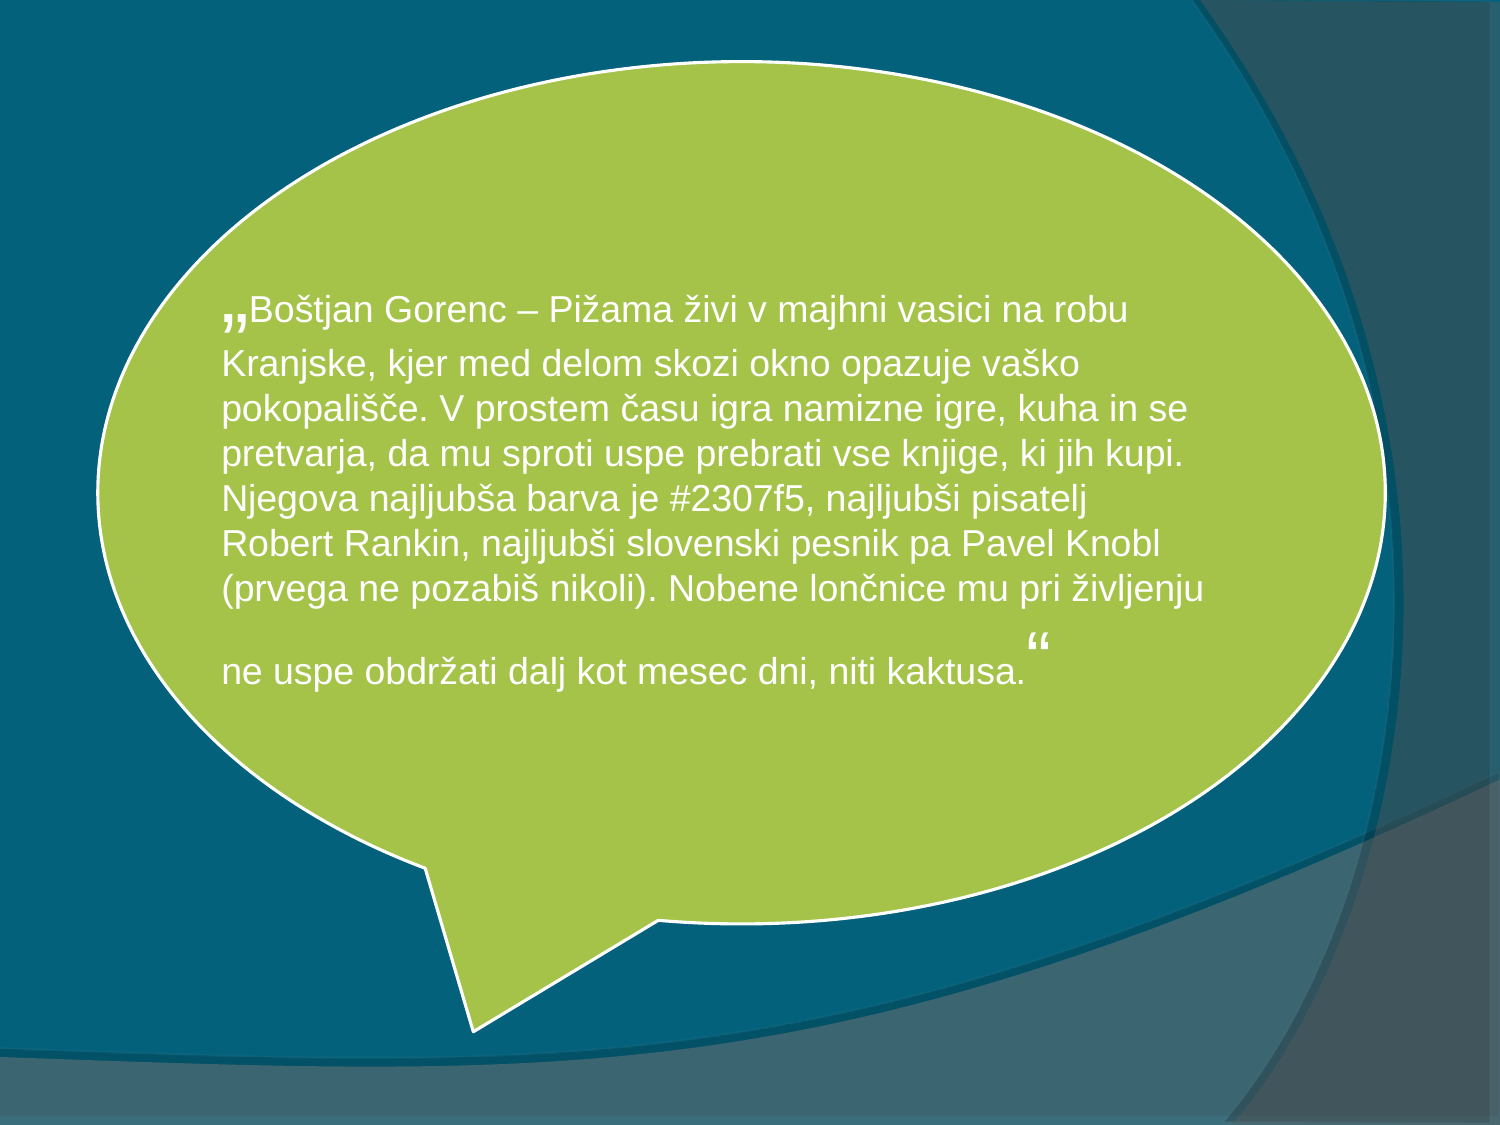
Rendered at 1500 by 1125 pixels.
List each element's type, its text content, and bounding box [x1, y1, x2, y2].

text_box [97, 61, 1386, 1032]
picture [1368, 392, 1373, 405]
text_box „Boštjan Gorenc – Pižama živi v majhni vasici na robu Kranjske, kjer med delom skozi okno opazuje vaško pokopališče. V prostem času igra namizne igre, kuha in se pretvarja, da mu sproti uspe prebrati vse knjige, ki jih kupi. Njegova najljubša barva je #2307f5, najljubši pisatelj Robert Rankin, najljubši slovenski pesnik pa Pavel Knobl (prvega ne pozabiš nikoli). Nobene lončnice mu pri življenju ne uspe obdržati dalj kot mesec dni, niti kaktusa.“ [206, 231, 1223, 707]
